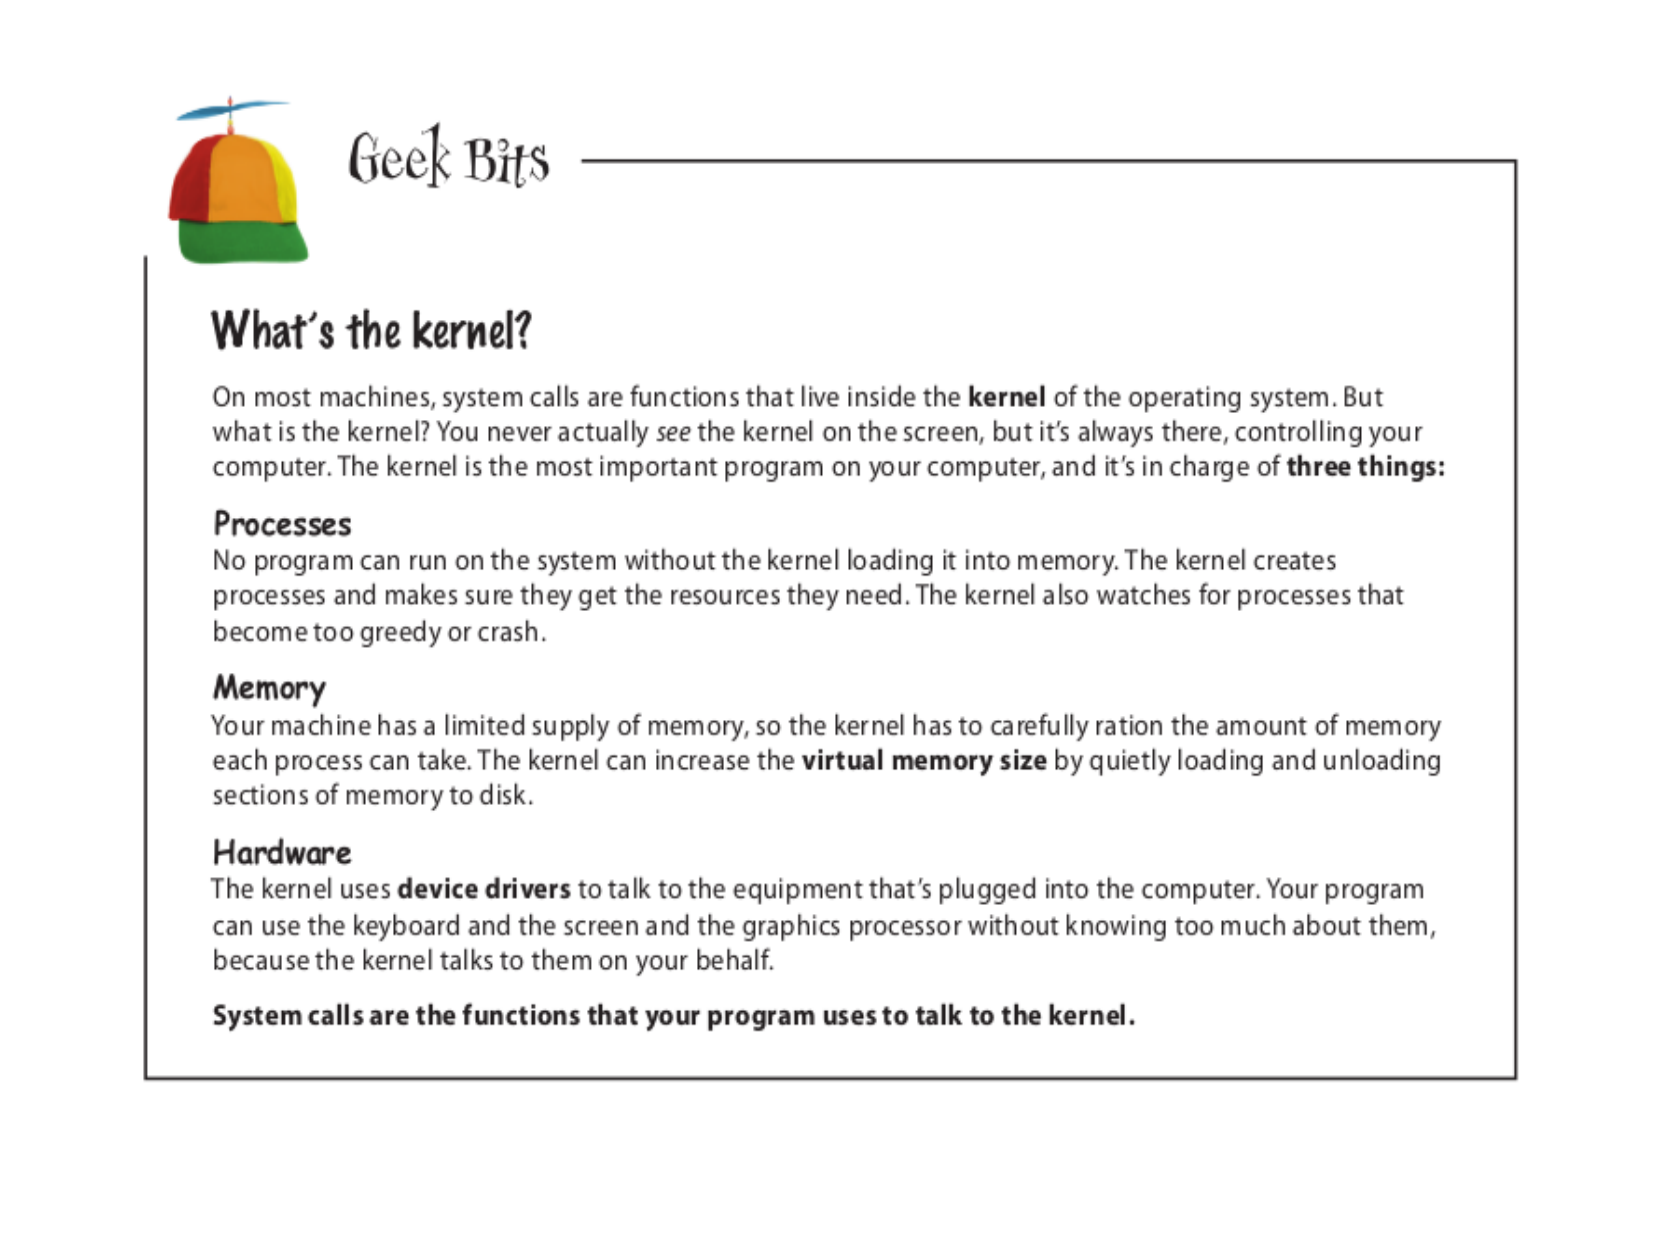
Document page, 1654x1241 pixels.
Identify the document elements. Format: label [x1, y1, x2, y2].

picture [47, 70, 1595, 1111]
